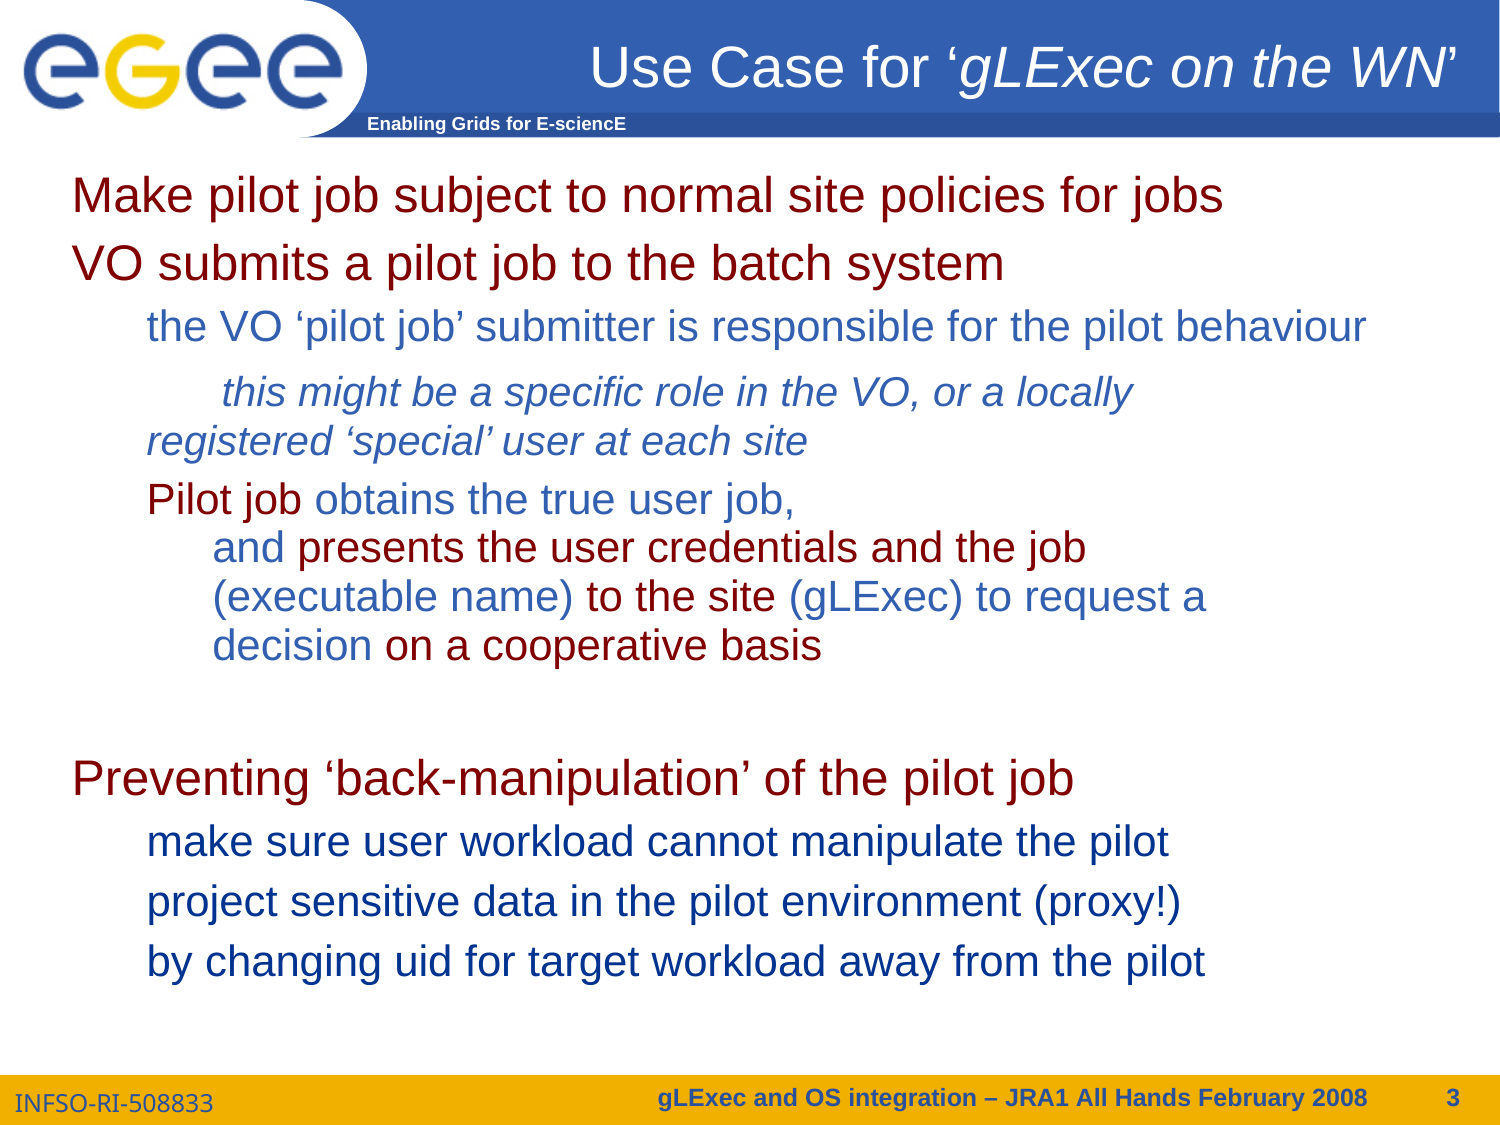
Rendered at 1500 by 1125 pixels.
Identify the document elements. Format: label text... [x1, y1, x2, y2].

text_box <number> [1397, 1076, 1476, 1125]
title Use Case for ‘gLExec on the WN’ [369, 10, 1475, 124]
list Make pilot job subject to normal site policies for jobs VO submits a pilot job to the batch system the VO ‘pilot job’ submitter is responsible for the pilot behaviour this might be a specific role in the VO, or a locally registered ‘special’ user at each site Pilot job obtains the true user job, and presents the user credentials and the job (executable name) to the site (gLExec) to request a decision on a cooperative basis Preventing ‘back-manipulation’ of the pilot job make sure user workload cannot manipulate the pilot project sensitive data in the pilot environment (proxy!) by changing uid for target workload away from the pilot [56, 159, 1466, 1088]
picture [18, 30, 349, 112]
text_box gLExec and OS integration – JRA1 All Hands February 2008 [284, 1075, 1385, 1125]
